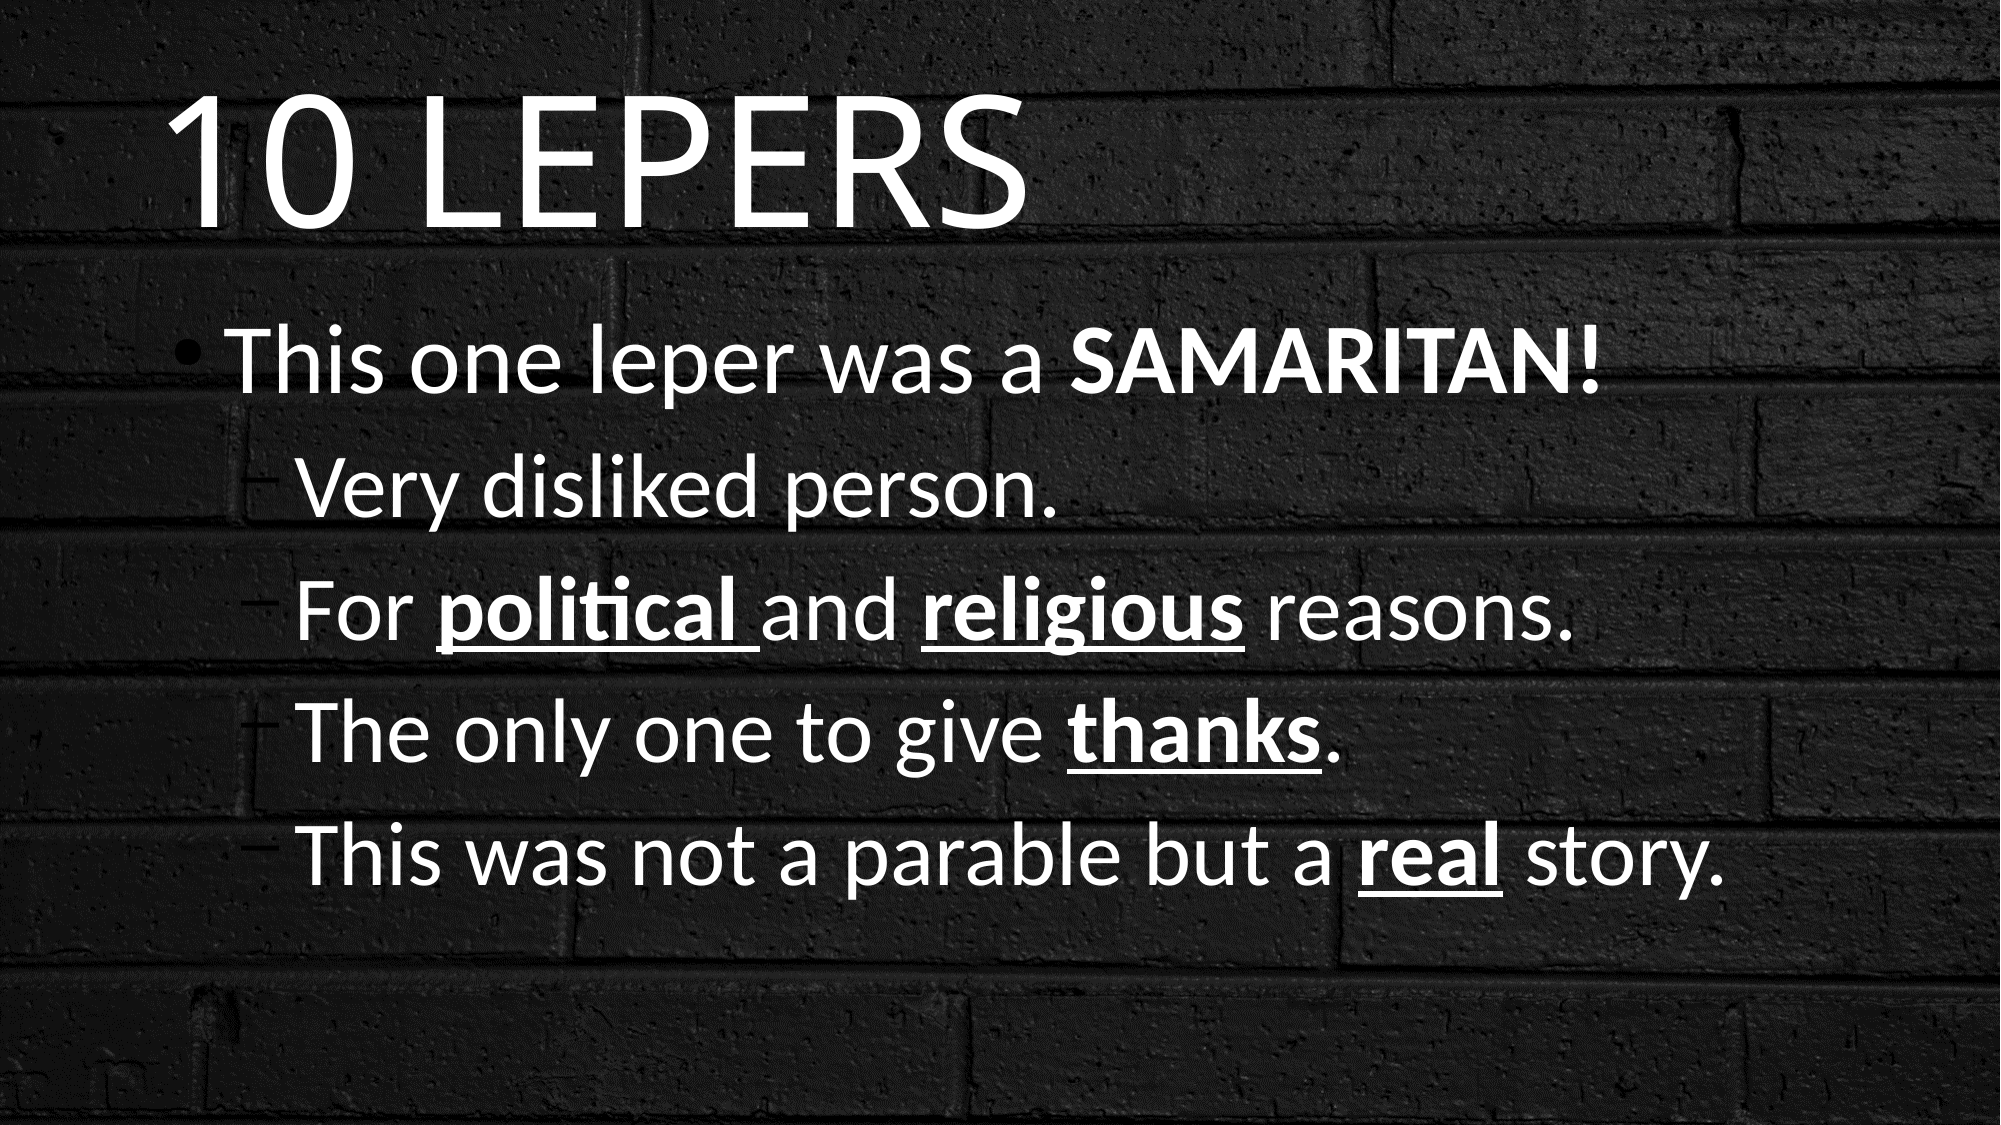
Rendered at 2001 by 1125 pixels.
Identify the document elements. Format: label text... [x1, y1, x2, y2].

title 10 LEPERS [137, 59, 1863, 278]
picture [0, 0, 2000, 1125]
list This one leper was a SAMARITAN! Very disliked person. For political and religious reasons. The only one to give thanks. This was not a parable but a real story. [137, 299, 1863, 1014]
